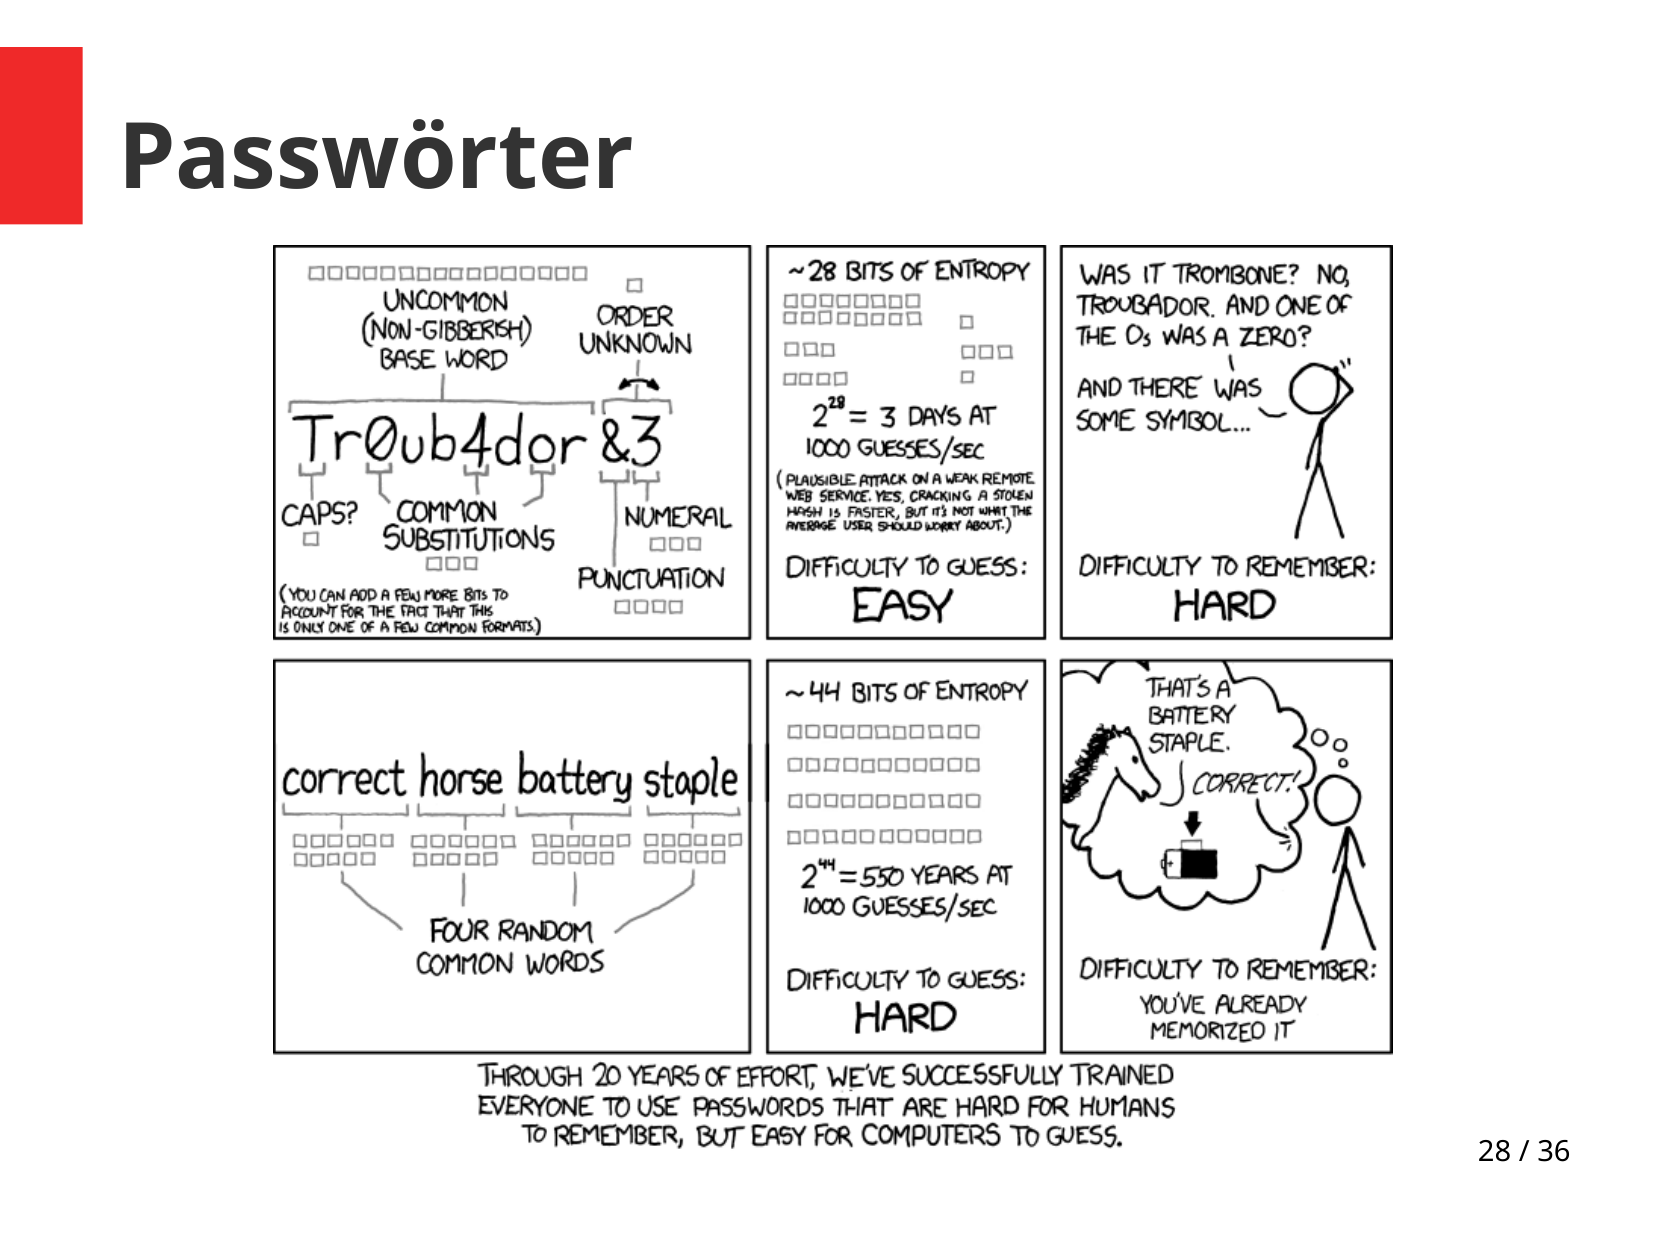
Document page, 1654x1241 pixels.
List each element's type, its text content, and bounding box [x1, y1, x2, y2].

picture [273, 245, 1393, 1156]
title Passwörter [118, 49, 1571, 257]
